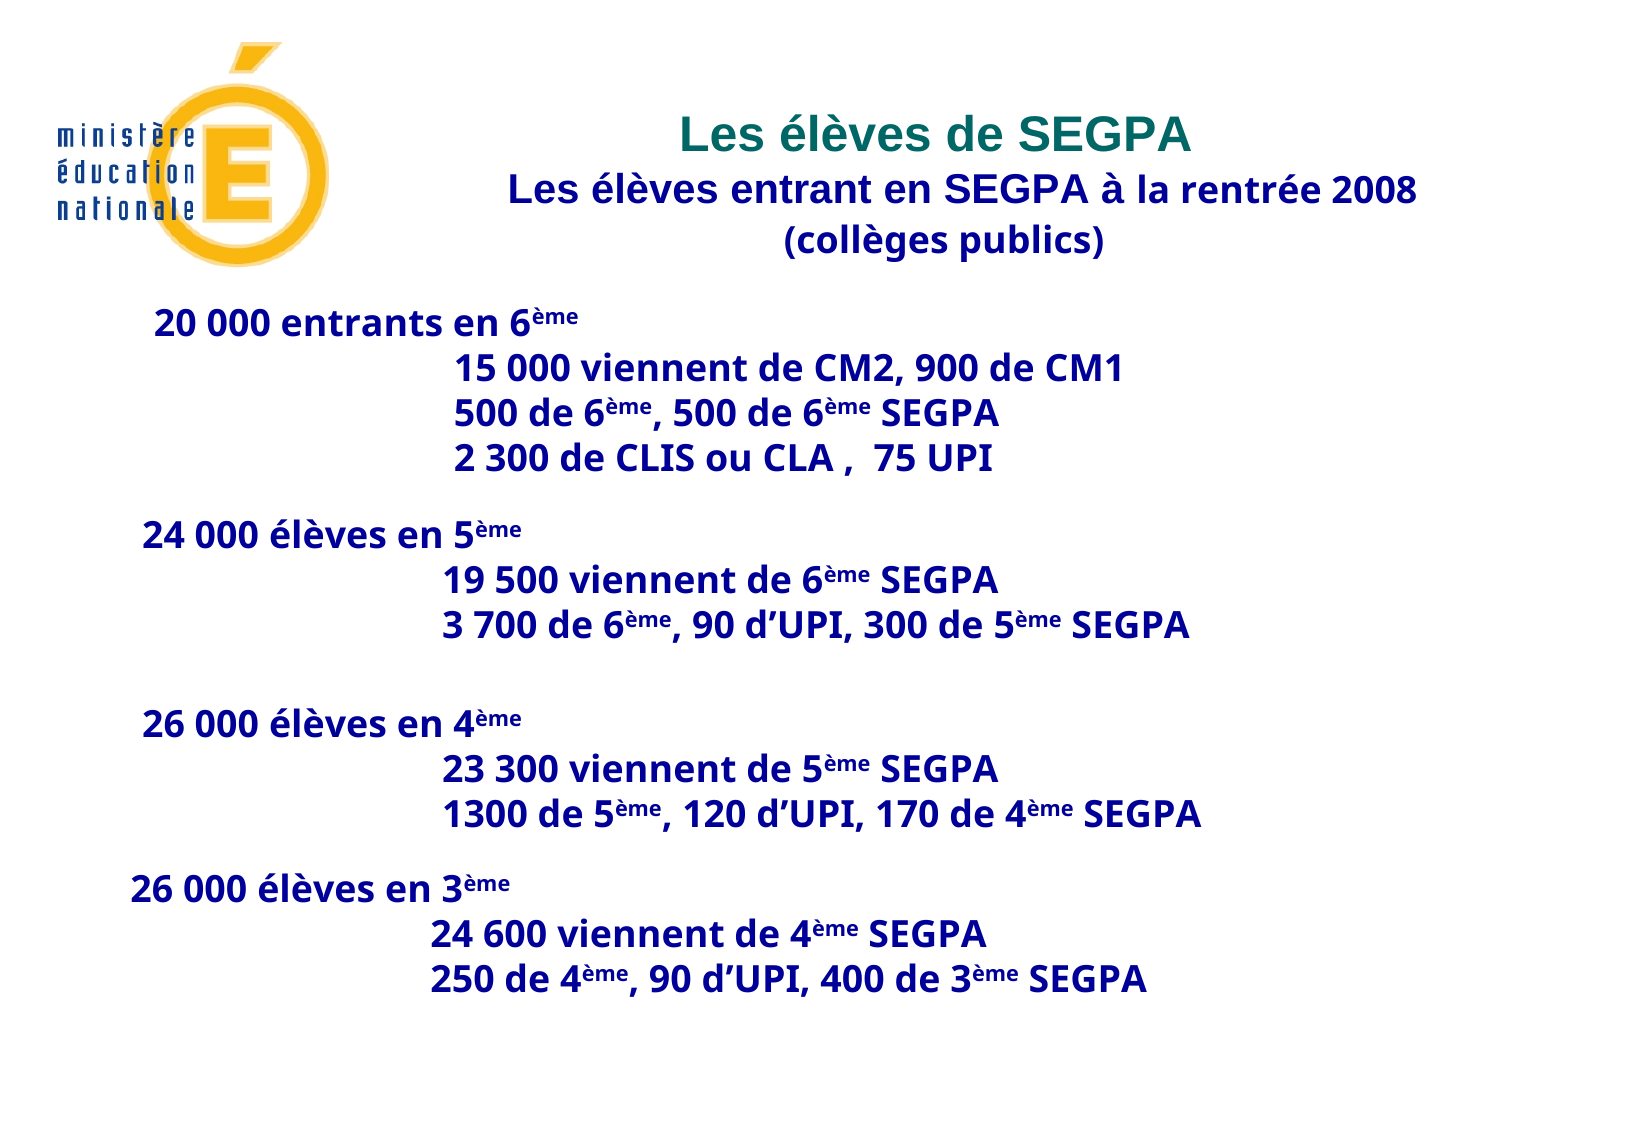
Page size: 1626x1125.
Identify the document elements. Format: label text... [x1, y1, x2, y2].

text_box 26 000 élèves en 3ème 24 600 viennent de 4ème SEGPA 250 de 4ème, 90 d’UPI, 400 de 3ème SEGPA [115, 857, 1496, 1009]
text_box 20 000 entrants en 6ème 15 000 viennent de CM2, 900 de CM1 500 de 6ème, 500 de 6ème SEGPA 2 300 de CLIS ou CLA , 75 UPI [139, 290, 1461, 487]
text_box 24 000 élèves en 5ème 19 500 viennent de 6ème SEGPA 3 700 de 6ème, 90 d’UPI, 300 de 5ème SEGPA [127, 503, 1508, 654]
picture [56, 42, 329, 273]
text_box Les élèves de SEGPA Les élèves entrant en SEGPA à la rentrée 2008 (collèges publics) [328, 93, 1572, 200]
text_box 26 000 élèves en 4ème 23 300 viennent de 5ème SEGPA 1300 de 5ème, 120 d’UPI, 170 de 4ème SEGPA [127, 692, 1508, 843]
